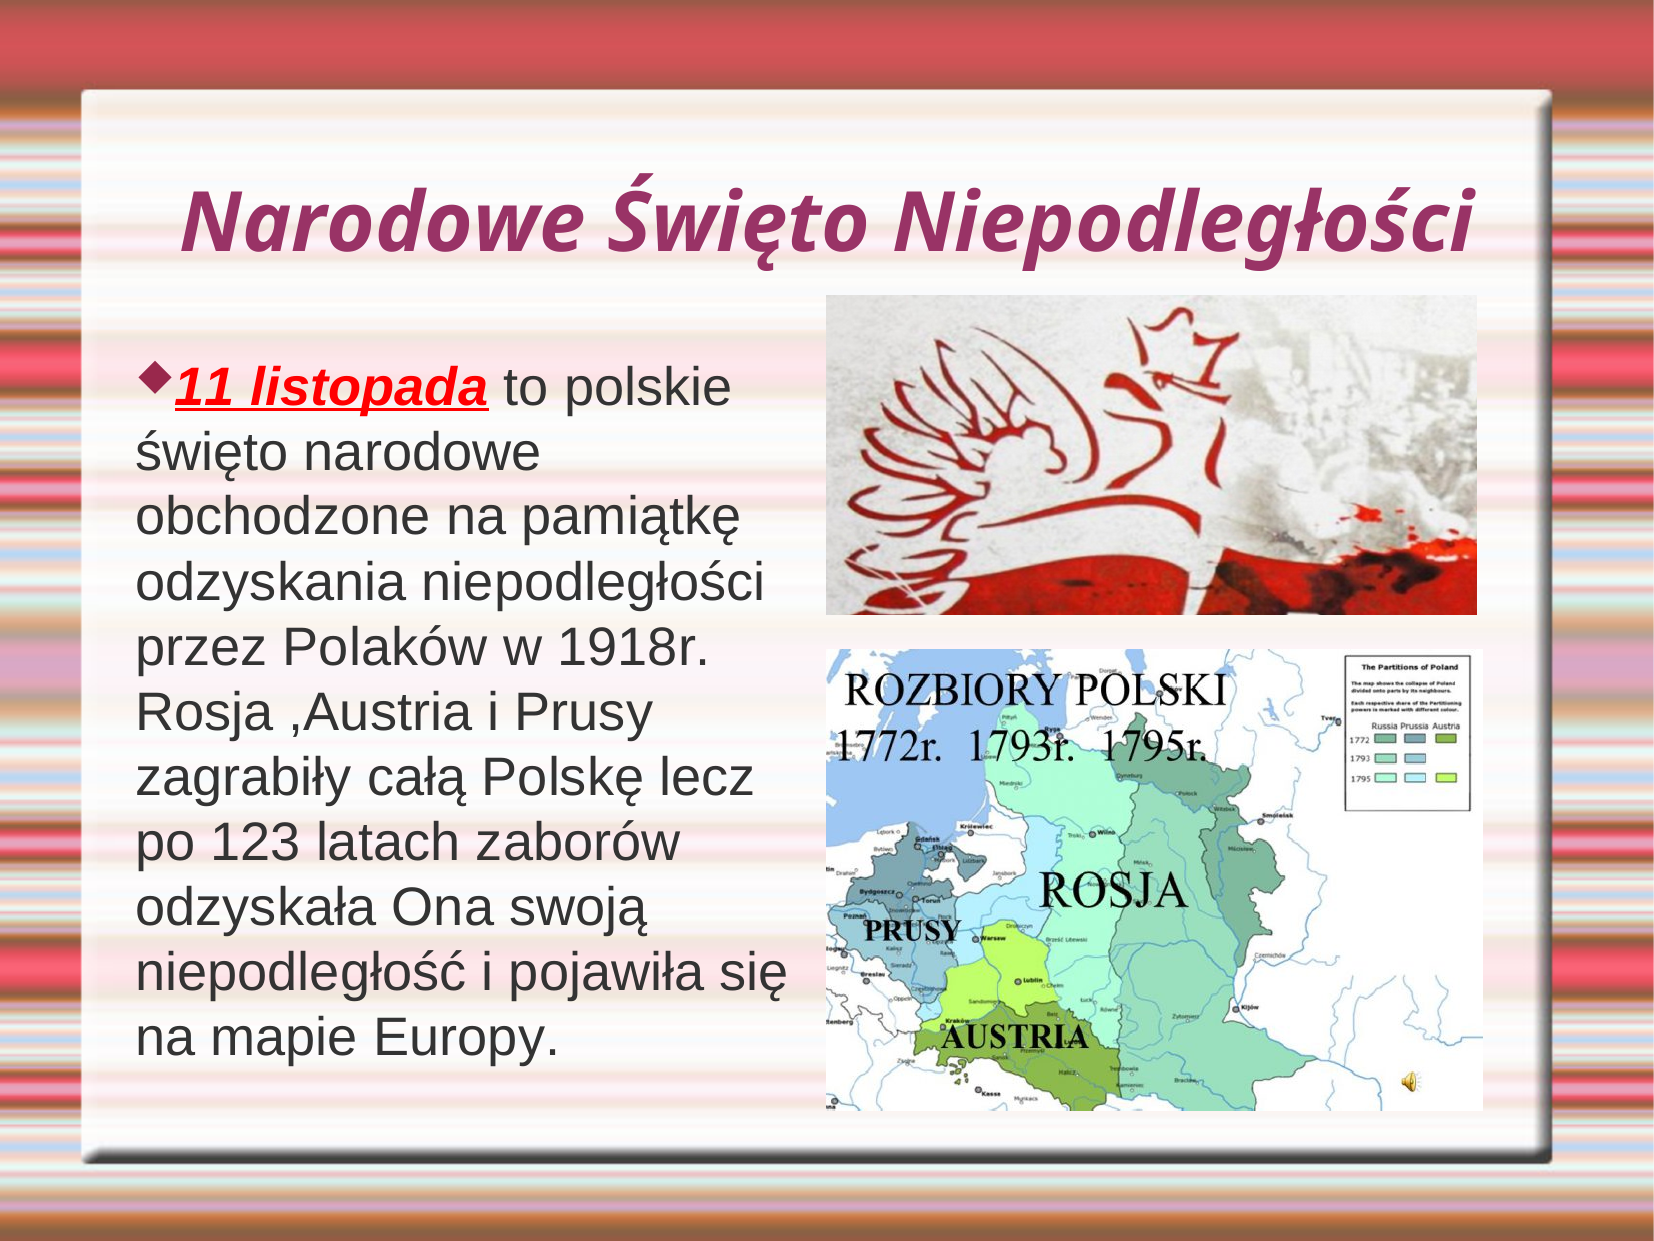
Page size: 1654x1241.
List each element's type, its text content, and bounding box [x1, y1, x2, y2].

picture [826, 649, 1483, 1111]
list 11 listopada to polskie święto narodowe obchodzone na pamiątkę odzyskania niepodległości przez Polaków w 1918r. Rosja ,Austria i Prusy zagrabiły całą Polskę lecz po 123 latach zaborów odzyskała Ona swoją niepodległość i pojawiła się na mapie Europy. [134, 350, 809, 1139]
picture [826, 295, 1477, 615]
title Narodowe Święto Niepodległości [121, 114, 1534, 322]
